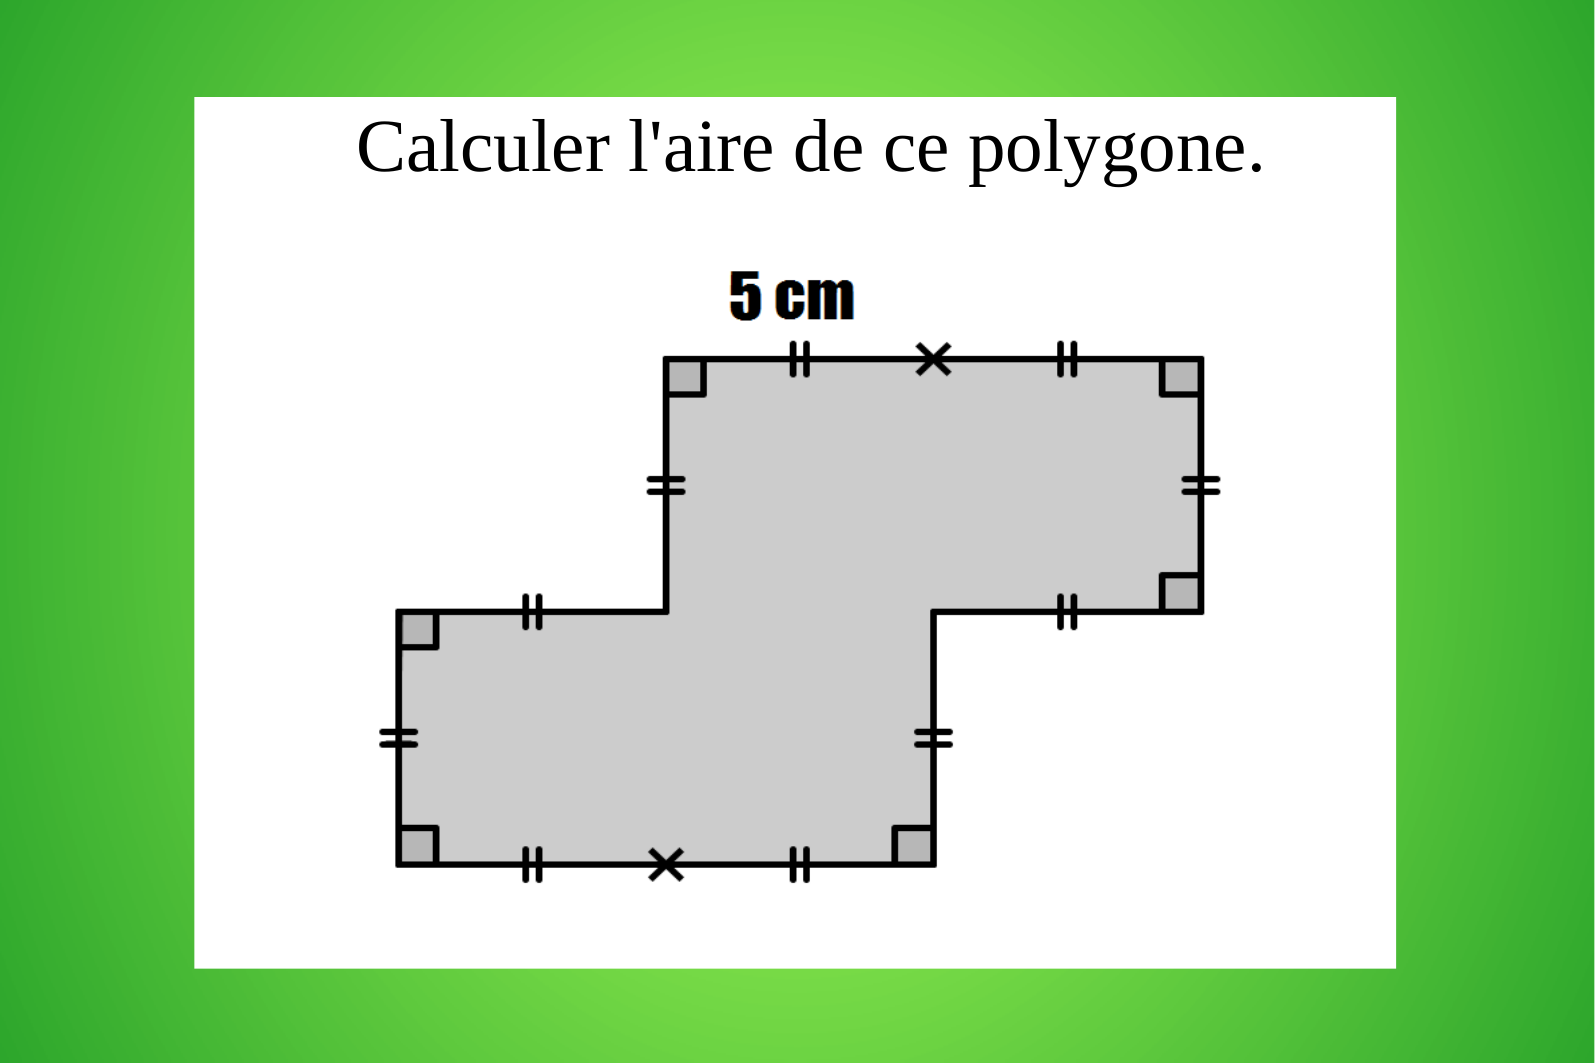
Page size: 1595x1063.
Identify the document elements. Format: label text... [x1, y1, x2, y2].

picture [0, 0, 1595, 1063]
text_box Calculer l'aire de ce polygone. [194, 97, 1397, 969]
